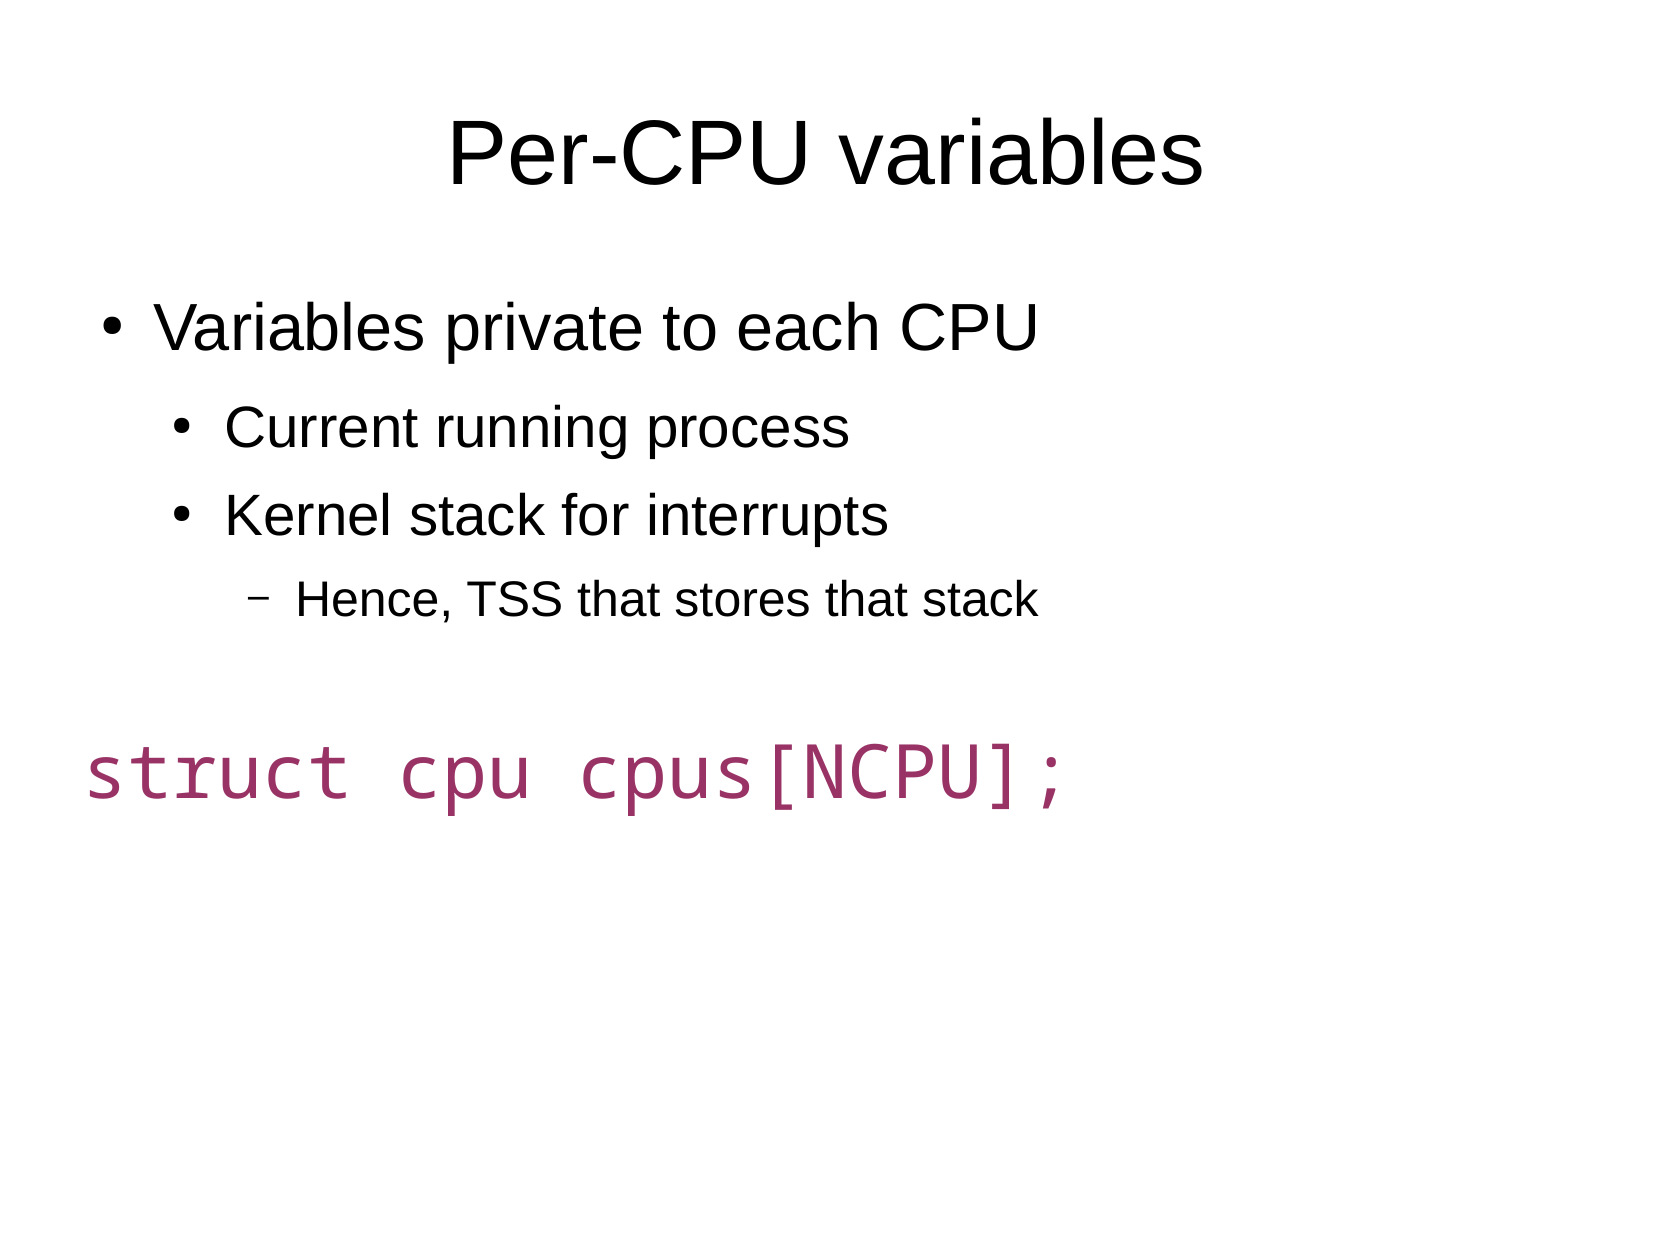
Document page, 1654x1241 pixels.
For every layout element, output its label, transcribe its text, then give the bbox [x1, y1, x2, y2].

title Per-CPU variables [82, 49, 1571, 257]
list Variables private to each CPU Current running process Kernel stack for interrupts Hence, TSS that stores that stack struct cpu cpus[NCPU]; [82, 290, 1571, 1010]
